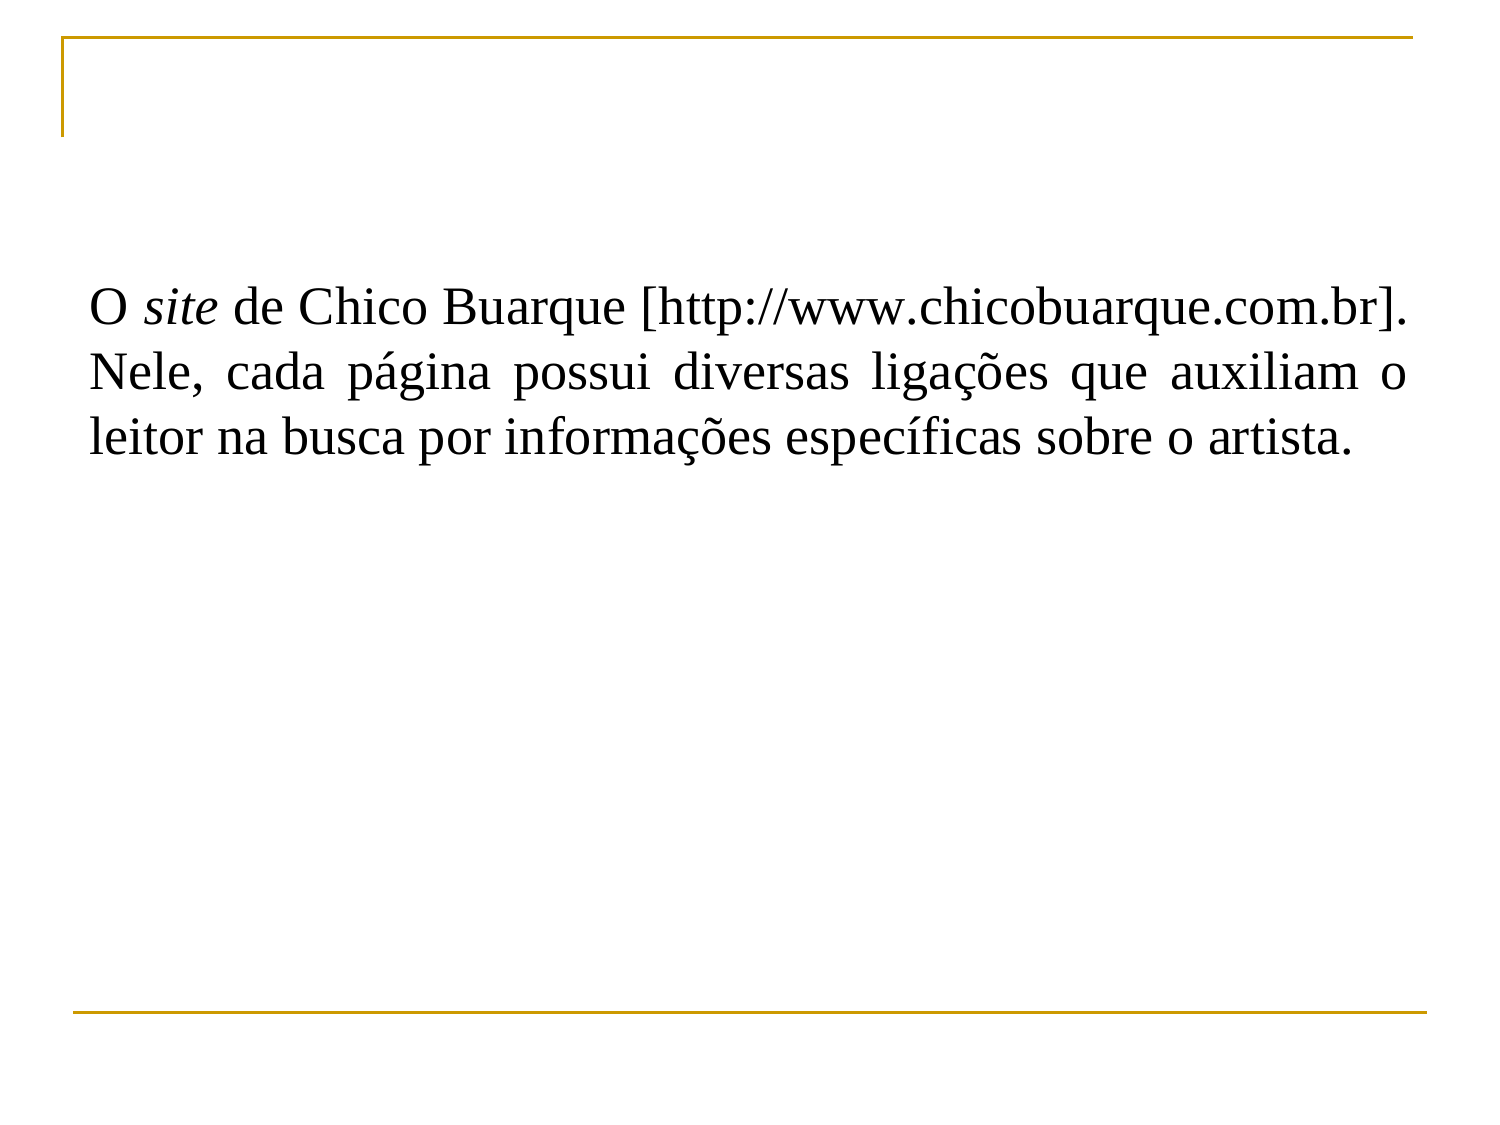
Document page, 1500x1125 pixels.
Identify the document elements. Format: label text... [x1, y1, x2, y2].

list O site de Chico Buarque [http://www.chicobuarque.com.br]. Nele, cada página possui diversas ligações que auxiliam o leitor na busca por informações específicas sobre o artista. [75, 262, 1426, 1006]
